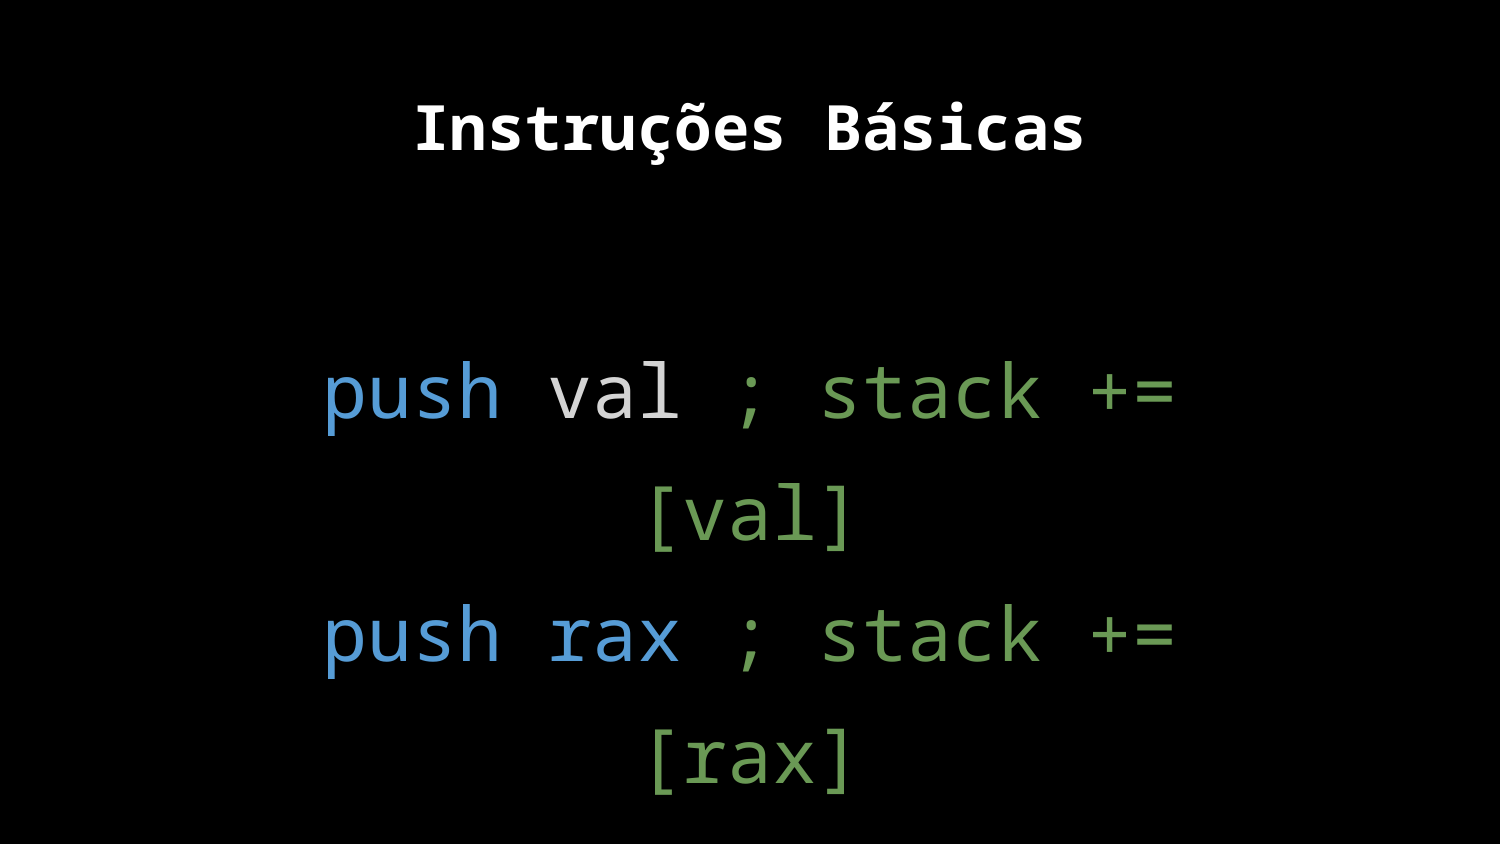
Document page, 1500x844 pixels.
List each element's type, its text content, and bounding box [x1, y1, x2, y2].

title Instruções Básicas [51, 72, 1449, 167]
text_box push val ; stack += [val] push rax ; stack += [rax] [189, 297, 1311, 547]
